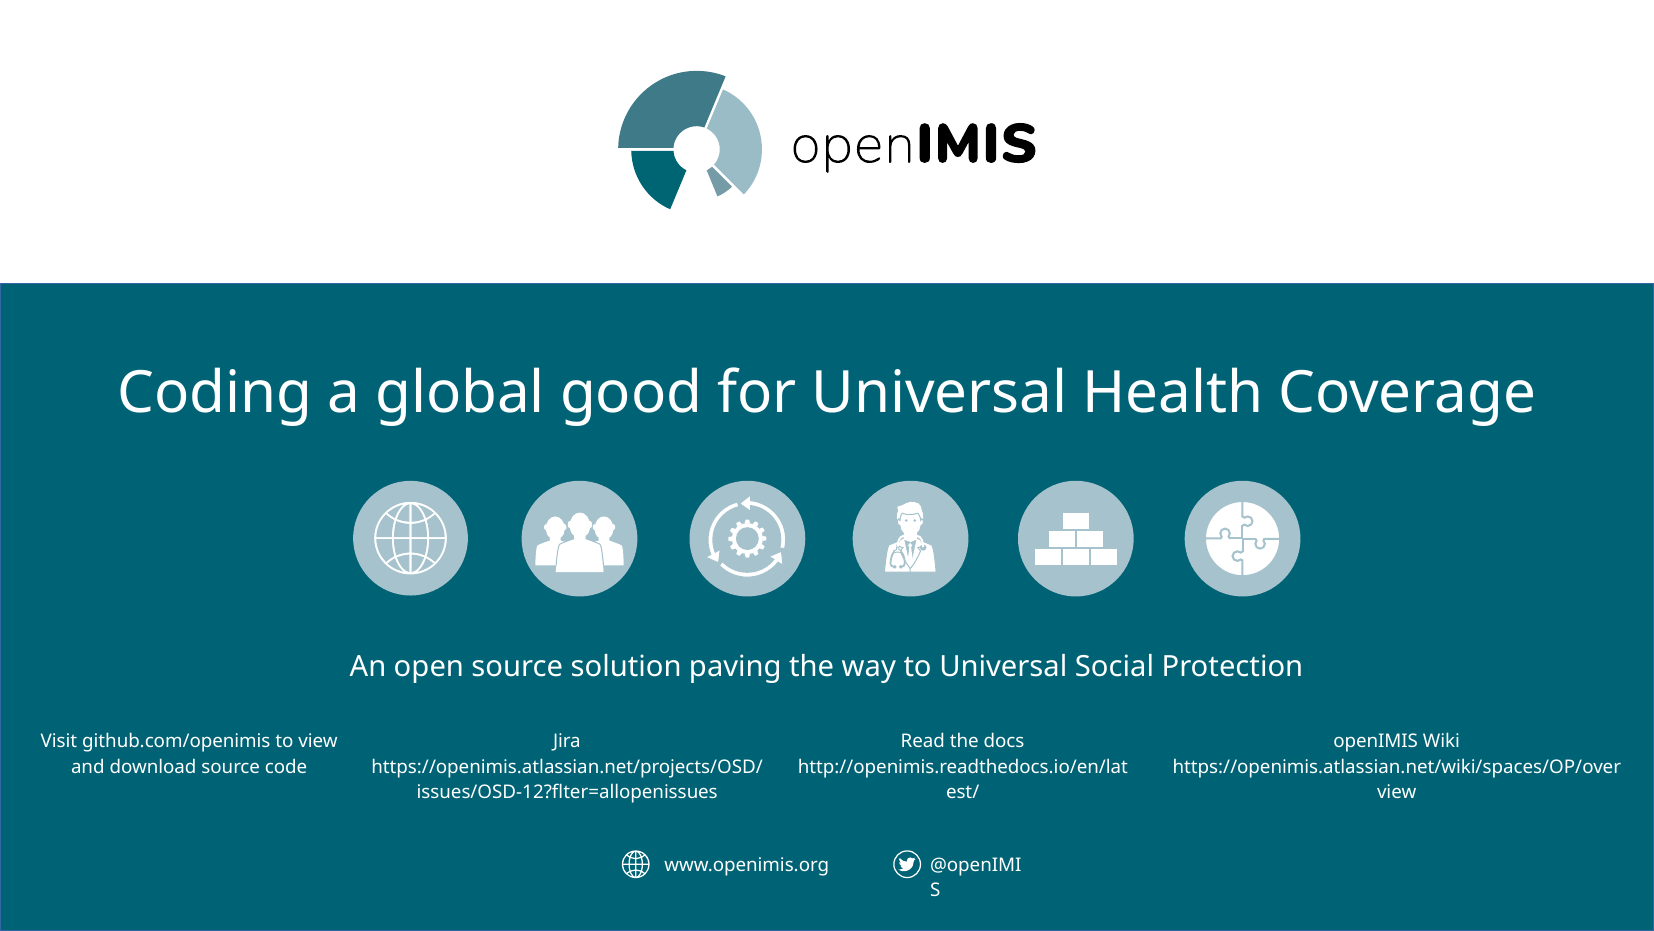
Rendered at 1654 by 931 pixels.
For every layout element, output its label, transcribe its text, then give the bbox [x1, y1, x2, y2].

picture [621, 850, 650, 879]
text_box www.openimis.org [649, 843, 863, 886]
text_box @openIMIS [915, 843, 1040, 886]
text_box An open source solution paving the way to Universal Social Protection [70, 637, 1583, 697]
text_box Coding a global good for Universal Health Coverage [70, 342, 1583, 449]
text_box Visit github.com/openimis to view and download source code [11, 720, 354, 790]
text_box Jira https://openimis.atlassian.net/projects/OSD/issues/OSD-12?flter=allopenissues [354, 720, 779, 790]
text_box Read the docs http://openimis.readthedocs.io/en/latest/ [779, 720, 1146, 790]
picture [353, 480, 1301, 597]
picture [618, 70, 1036, 210]
text_box openIMIS Wiki https://openimis.atlassian.net/wiki/spaces/OP/overview [1157, 720, 1636, 790]
text_box [0, 283, 1654, 931]
picture [893, 850, 922, 879]
